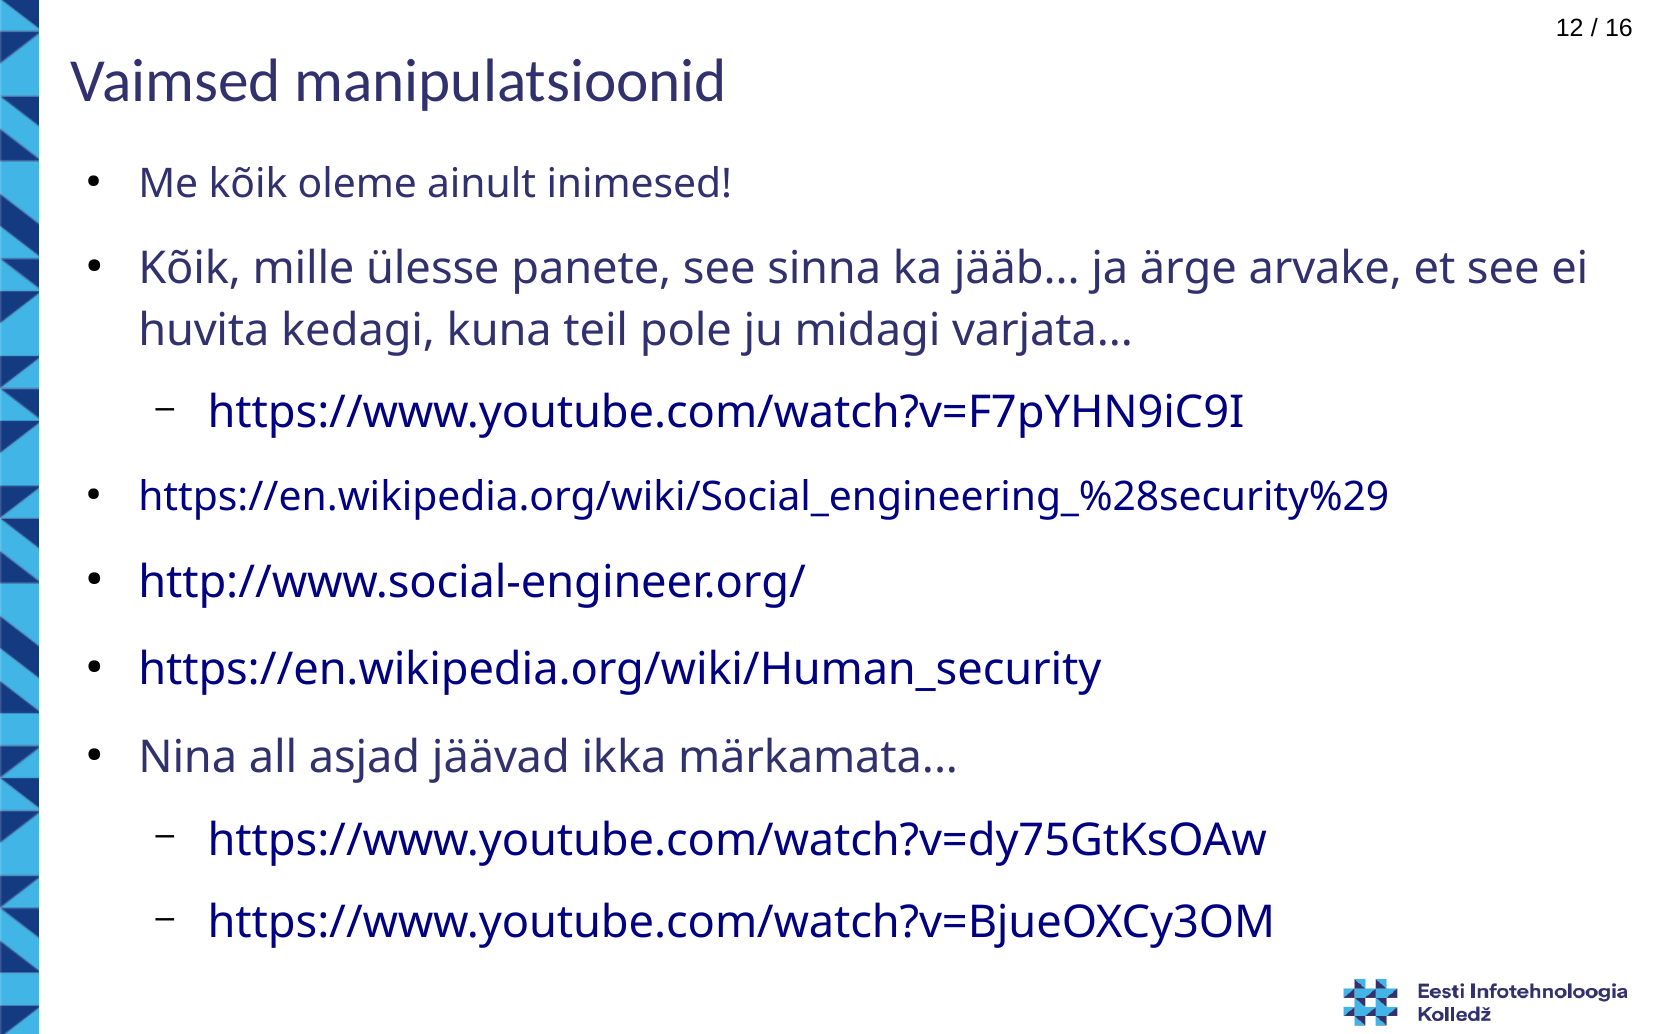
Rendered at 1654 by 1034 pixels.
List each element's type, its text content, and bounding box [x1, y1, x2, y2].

title Vaimsed manipulatsioonid [70, 41, 1630, 130]
list Me kõik oleme ainult inimesed! Kõik, mille ülesse panete, see sinna ka jääb... ja ärge arvake, et see ei huvita kedagi, kuna teil pole ju midagi varjata... https://www.youtube.com/watch?v=F7pYHN9iC9I https://en.wikipedia.org/wiki/Social_engineering_%28security%29 http://www.social-engineer.org/ https://en.wikipedia.org/wiki/Human_security Nina all asjad jäävad ikka märkamata... https://www.youtube.com/watch?v=dy75GtKsOAw https://www.youtube.com/watch?v=BjueOXCy3OM [68, 153, 1630, 957]
